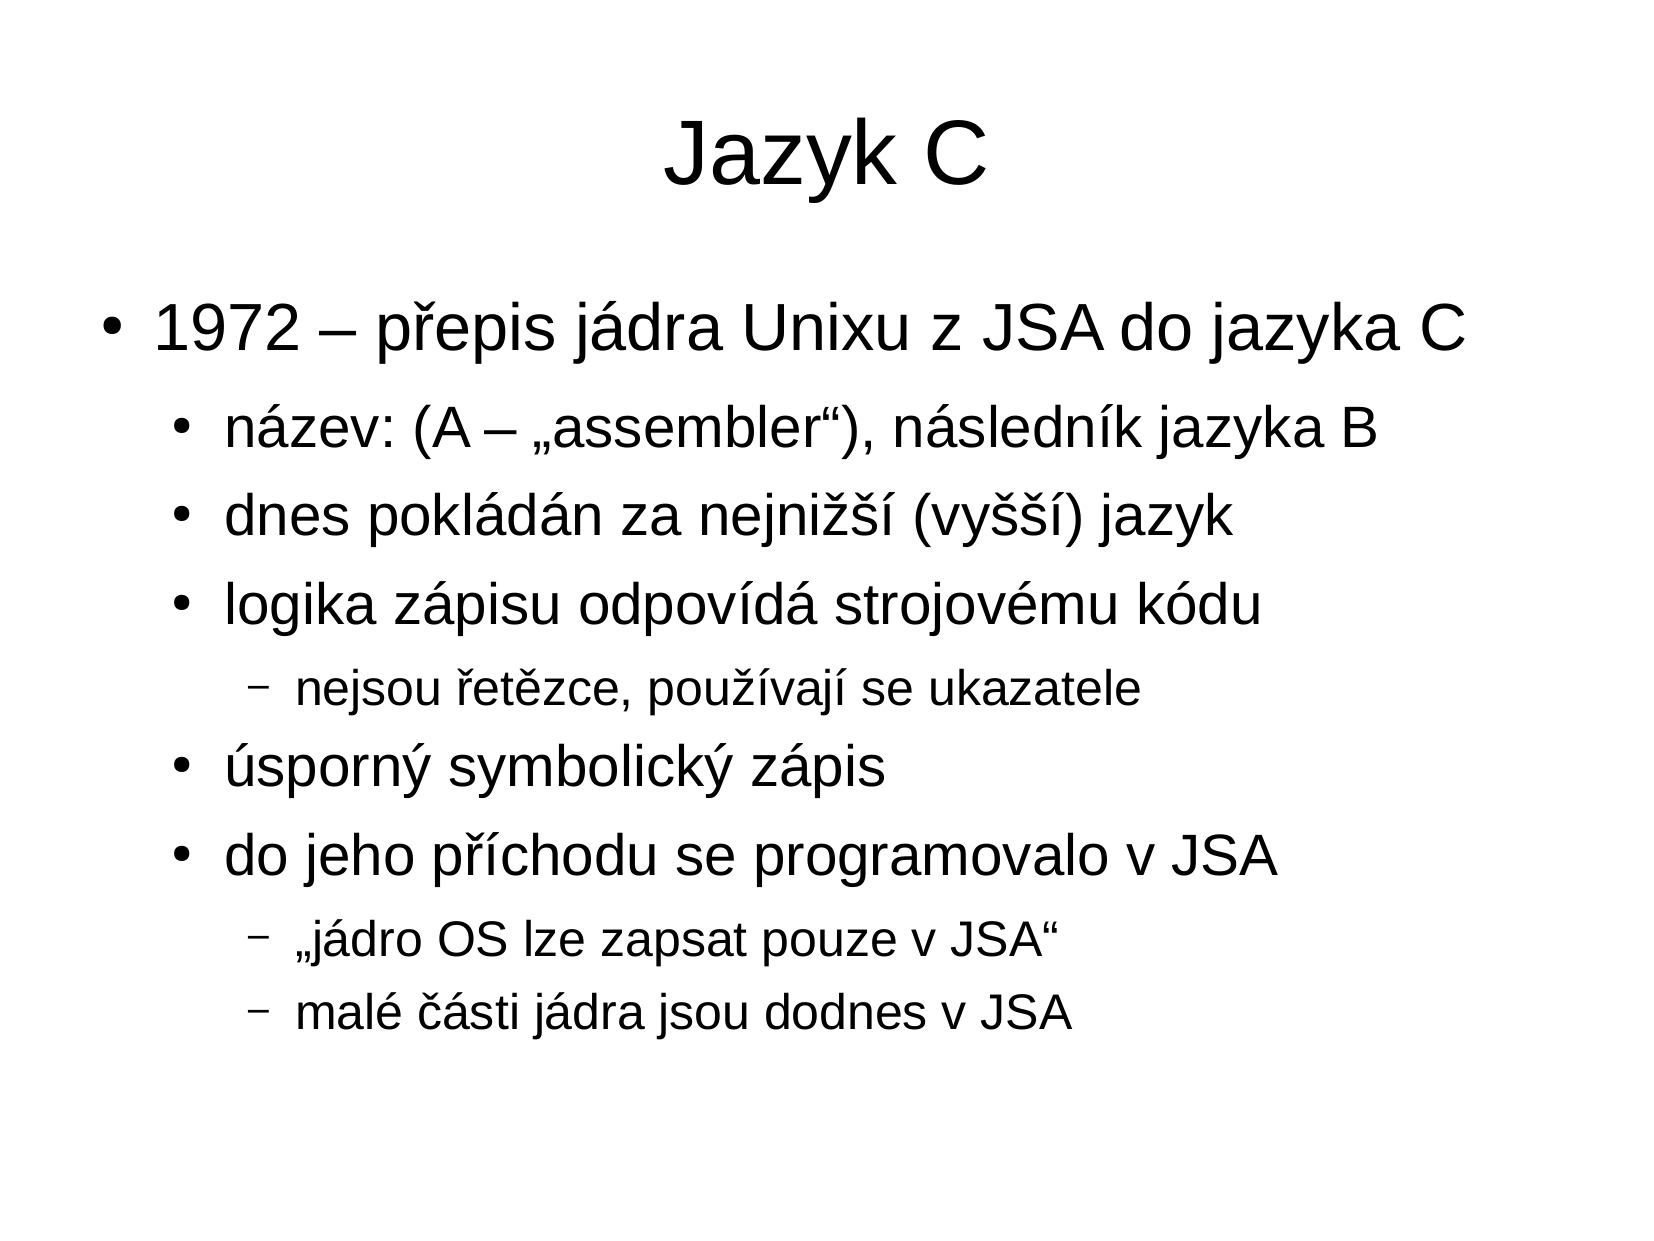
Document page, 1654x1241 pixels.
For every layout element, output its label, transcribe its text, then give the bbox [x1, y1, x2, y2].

list 1972 – přepis jádra Unixu z JSA do jazyka C název: (A – „assembler“), následník jazyka B dnes pokládán za nejnižší (vyšší) jazyk logika zápisu odpovídá strojovému kódu nejsou řetězce, používají se ukazatele úsporný symbolický zápis do jeho příchodu se programovalo v JSA „jádro OS lze zapsat pouze v JSA“ malé části jádra jsou dodnes v JSA [82, 290, 1571, 1109]
title Jazyk C [82, 49, 1571, 257]
